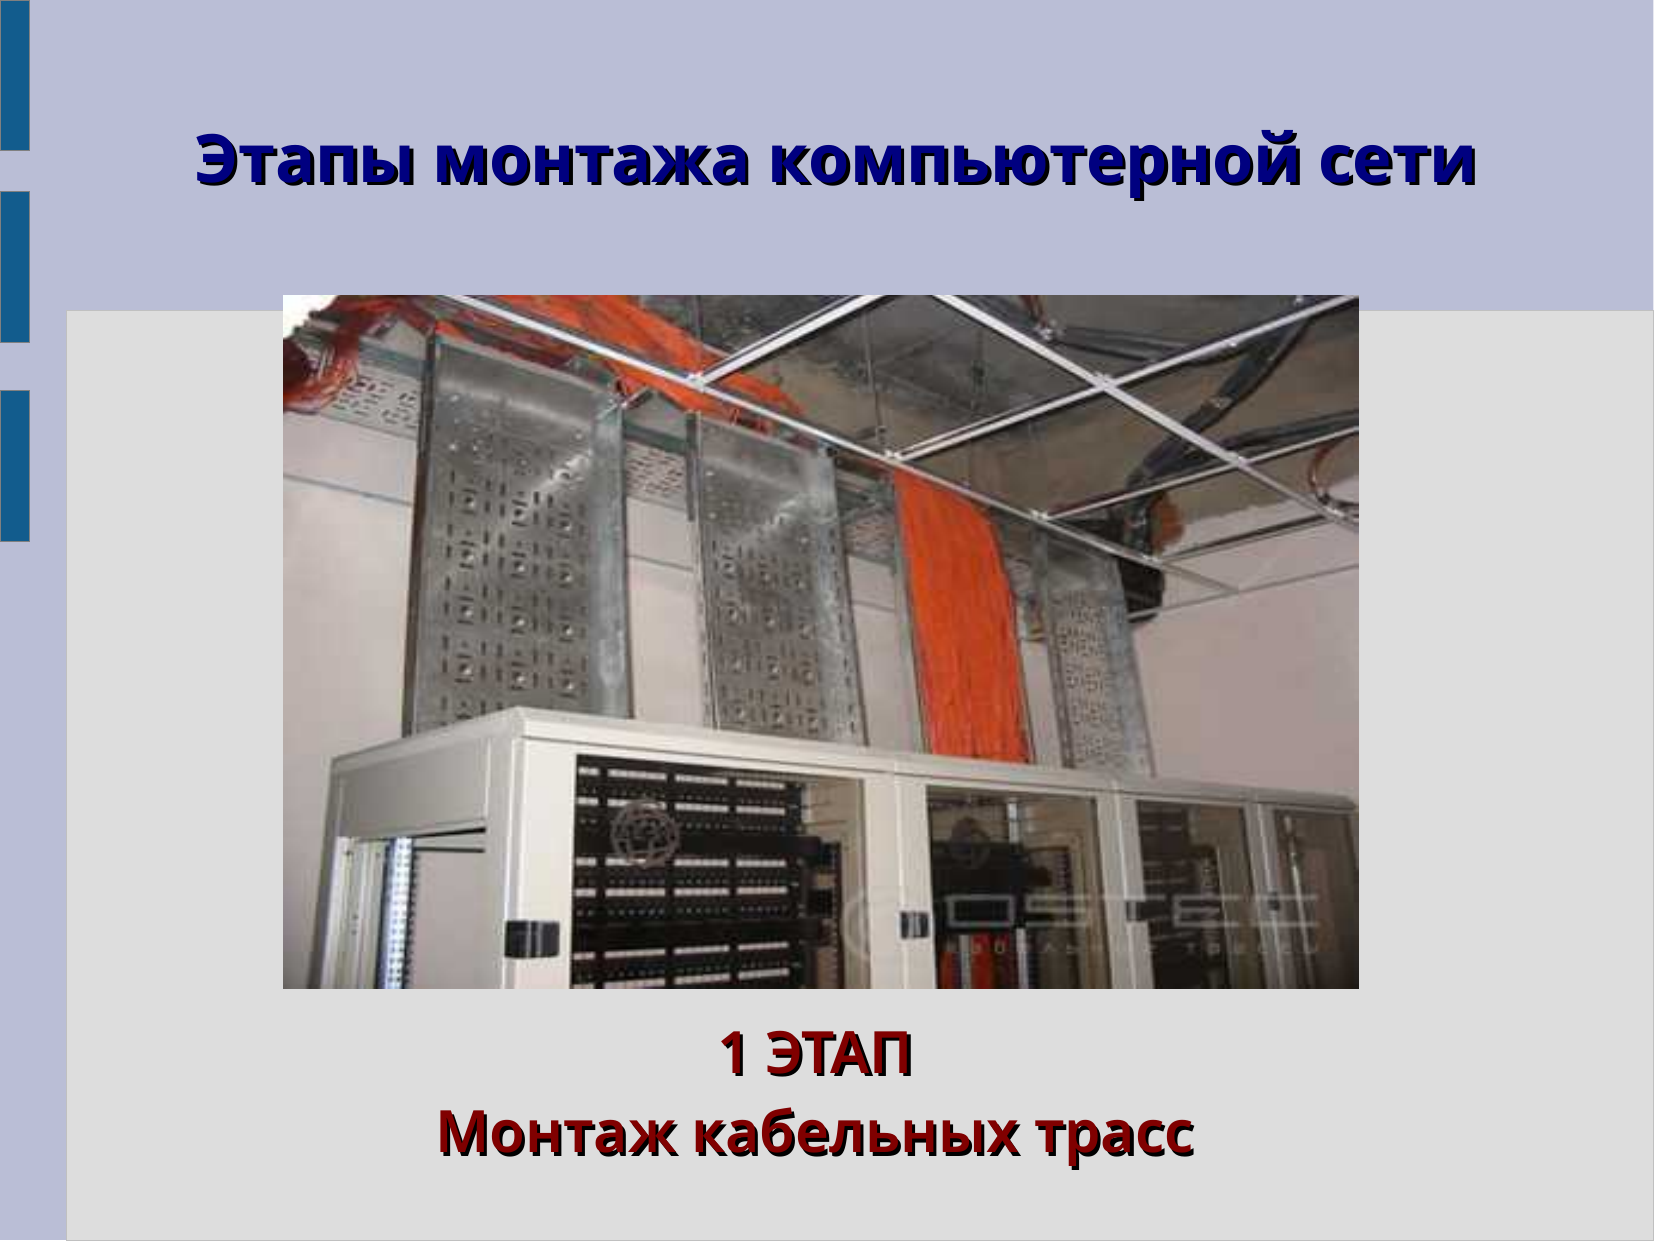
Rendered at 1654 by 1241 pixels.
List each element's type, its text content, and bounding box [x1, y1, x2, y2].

title Этапы монтажа компьютерной сети [129, 52, 1543, 260]
picture [283, 295, 1359, 989]
text_box 1 ЭТАП Монтаж кабельных трасс [200, 1003, 1430, 1156]
